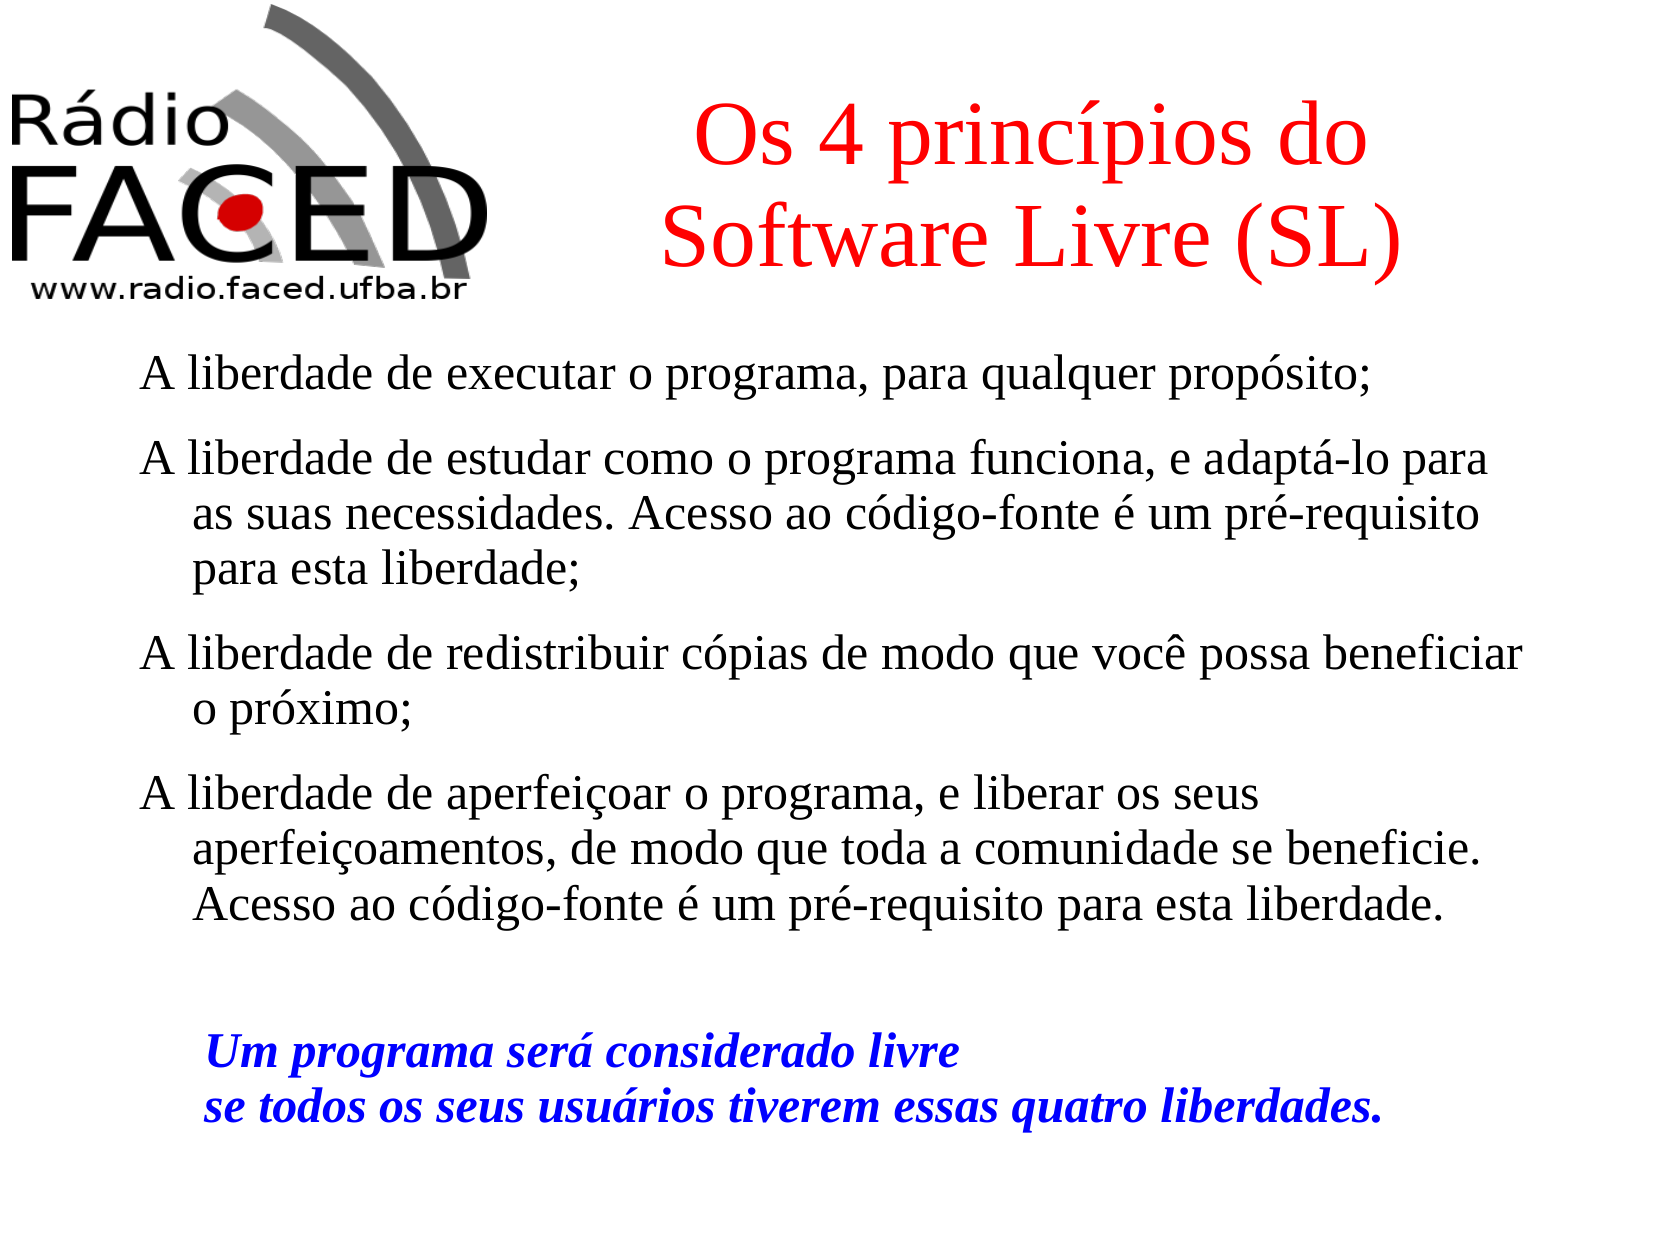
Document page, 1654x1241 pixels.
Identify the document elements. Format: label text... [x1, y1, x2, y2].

text_box Um programa será considerado livre se todos os seus usuários tiverem essas quatro liberdades. [186, 1022, 1419, 1182]
list A liberdade de executar o programa, para qualquer propósito; A liberdade de estudar como o programa funciona, e adaptá-lo para as suas necessidades. Acesso ao código-fonte é um pré-requisito para esta liberdade; A liberdade de redistribuir cópias de modo que você possa beneficiar o próximo; A liberdade de aperfeiçoar o programa, e liberar os seus aperfeiçoamentos, de modo que toda a comunidade se beneficie. Acesso ao código-fonte é um pré-requisito para esta liberdade. [121, 344, 1534, 1013]
picture [12, 4, 487, 306]
title Os 4 princípios do Software Livre (SL) [525, 73, 1538, 296]
